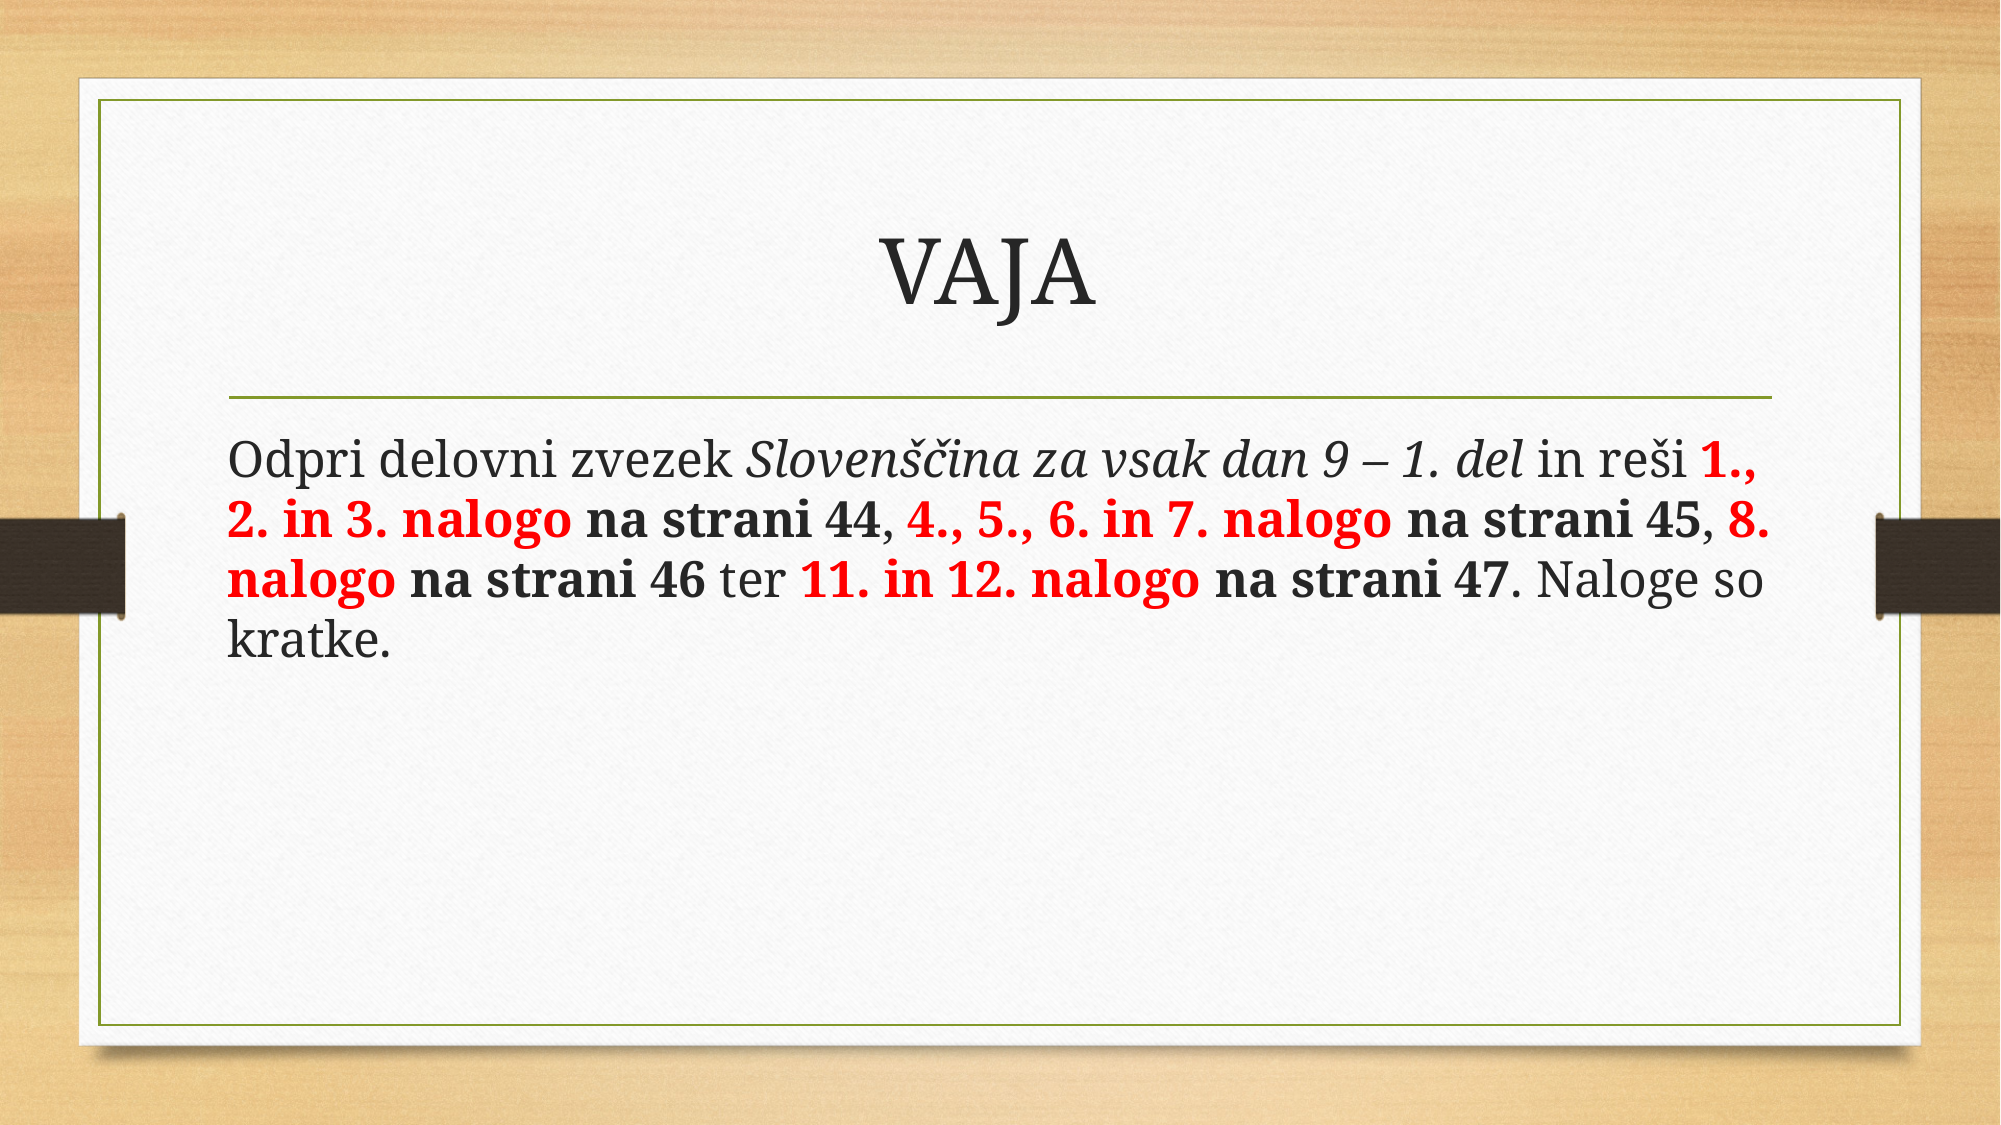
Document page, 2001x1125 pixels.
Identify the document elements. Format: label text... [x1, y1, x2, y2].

title VAJA [212, 161, 1788, 376]
list Odpri delovni zvezek Slovenščina za vsak dan 9 – 1. del in reši 1., 2. in 3. nalogo na strani 44, 4., 5., 6. in 7. nalogo na strani 45, 8. nalogo na strani 46 ter 11. in 12. nalogo na strani 47. Naloge so kratke. [212, 419, 1788, 964]
